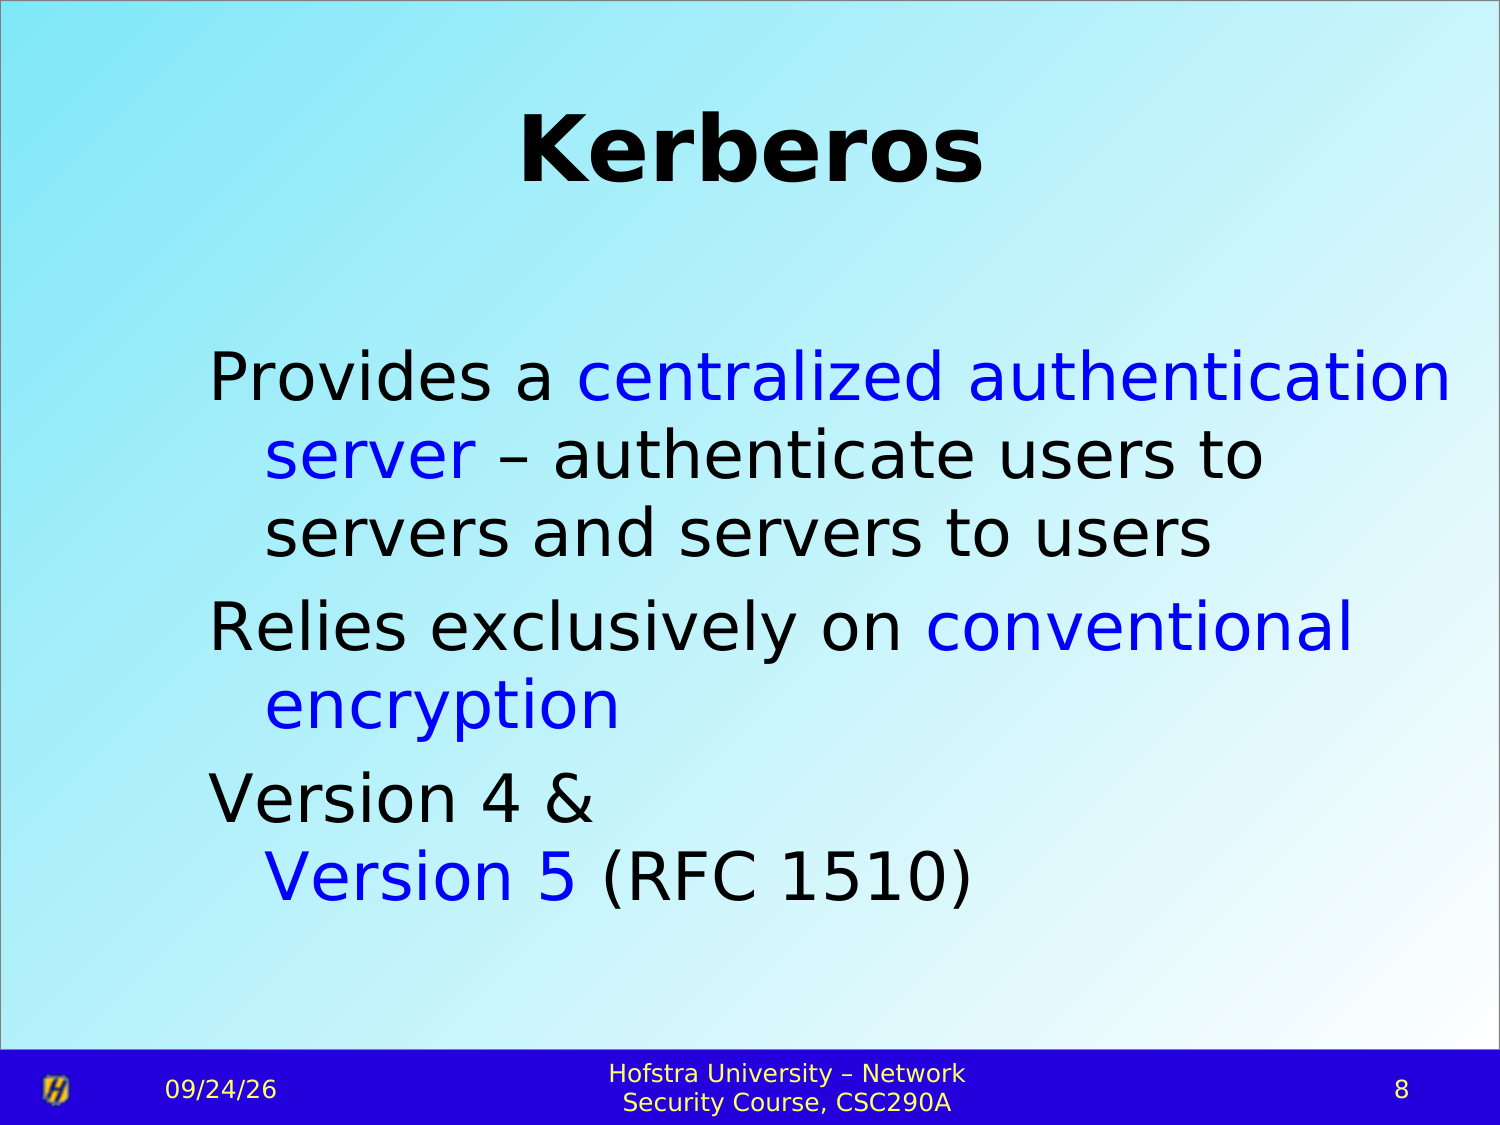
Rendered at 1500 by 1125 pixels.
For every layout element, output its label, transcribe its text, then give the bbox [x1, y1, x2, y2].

list Provides a centralized authentication server – authenticate users to servers and servers to users Relies exclusively on conventional encryption Version 4 & Version 5 (RFC 1510) [193, 330, 1469, 1007]
title Kerberos [112, 84, 1391, 212]
picture [37, 1072, 76, 1110]
